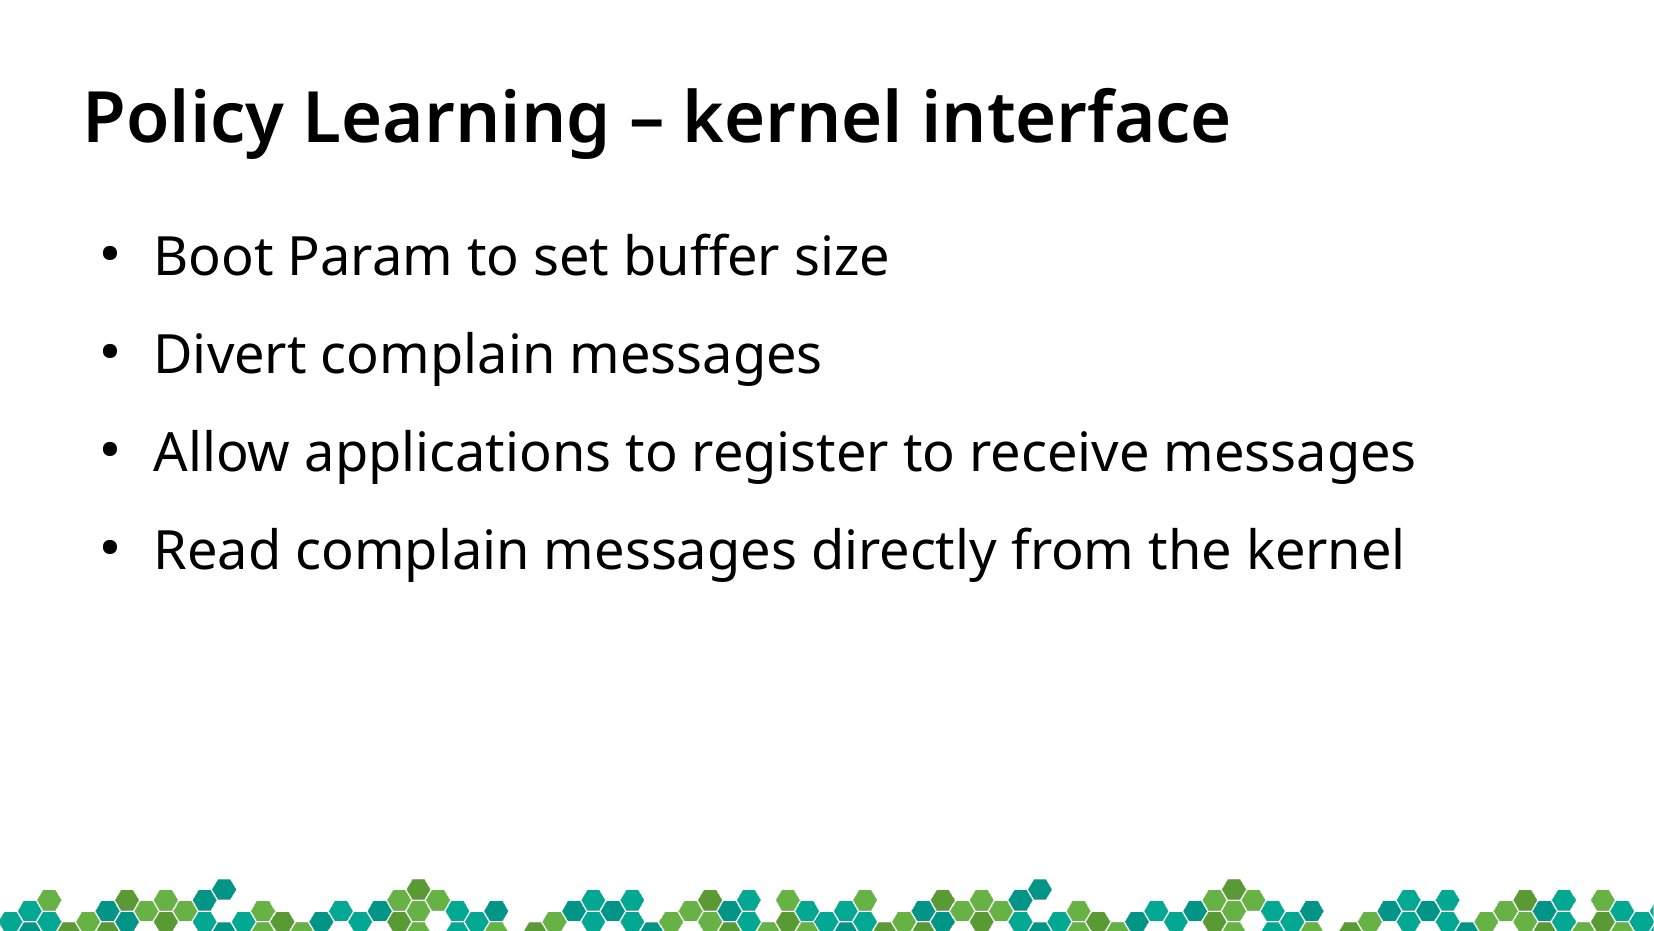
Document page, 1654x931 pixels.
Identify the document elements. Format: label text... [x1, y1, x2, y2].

title Policy Learning – kernel interface [82, 37, 1571, 193]
picture [0, 871, 1654, 931]
list Boot Param to set buffer size Divert complain messages Allow applications to register to receive messages Read complain messages directly from the kernel [82, 217, 1571, 758]
